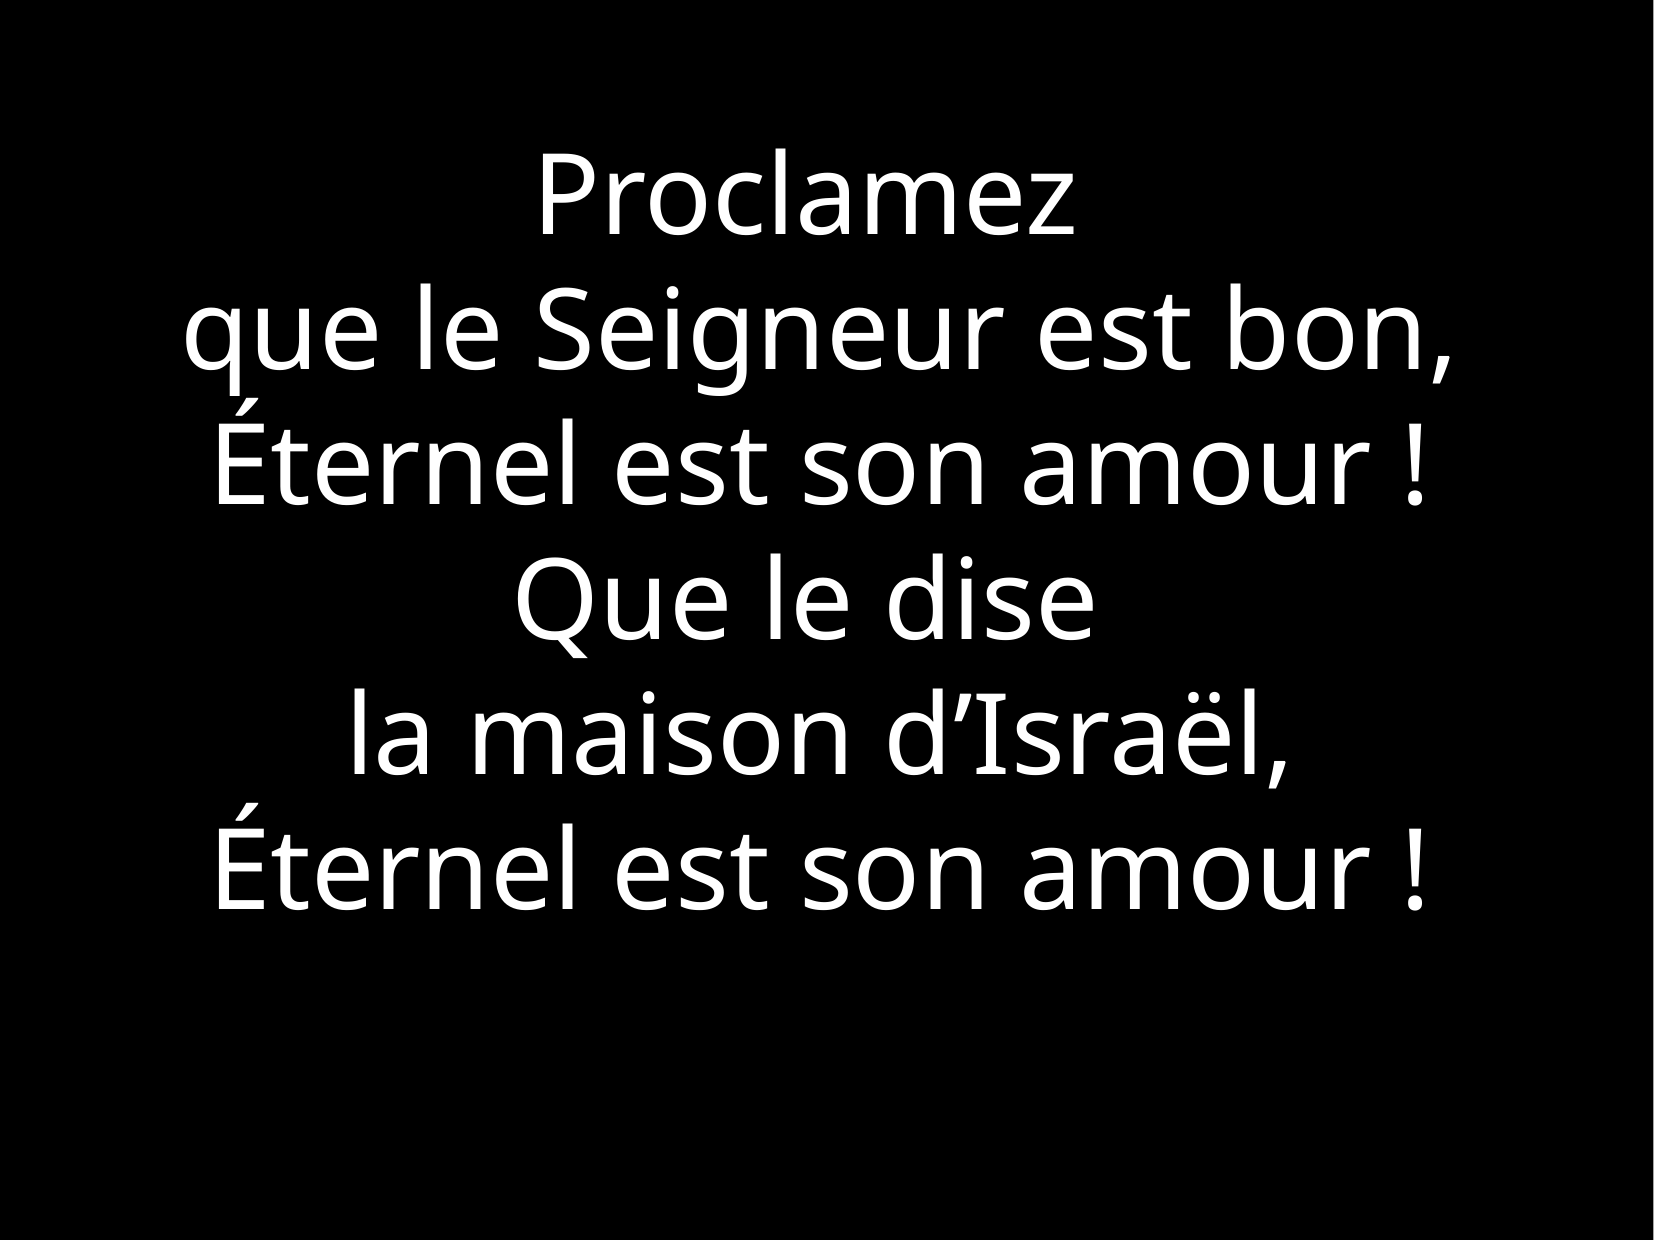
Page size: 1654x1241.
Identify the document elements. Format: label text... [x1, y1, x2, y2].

text_box Proclamez que le Seigneur est bon, Éternel est son amour ! Que le dise la maison d’Israël, Éternel est son amour ! [529, 566, 581, 631]
text_box Proclamez que le Seigneur est bon, Éternel est son amour ! Que le dise la maison d’Israël, Éternel est son amour ! [32, 73, 1609, 652]
